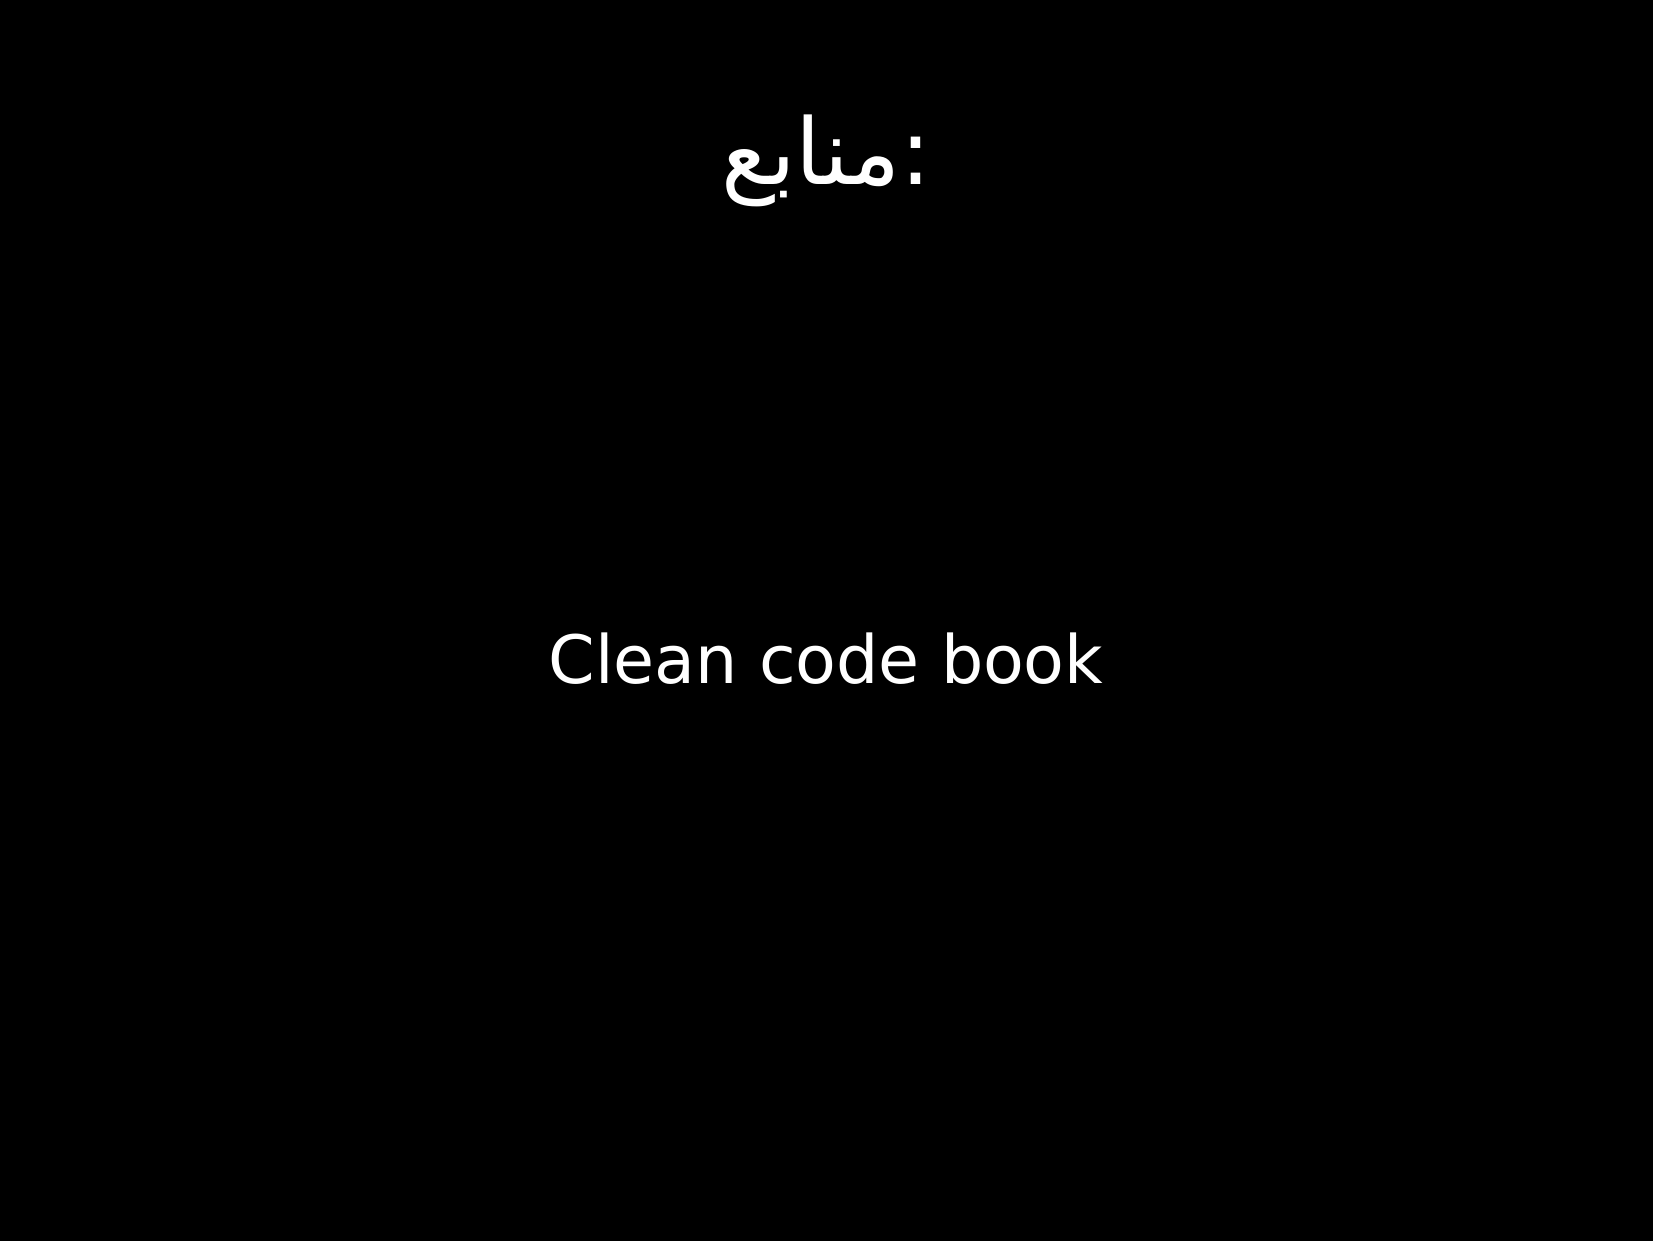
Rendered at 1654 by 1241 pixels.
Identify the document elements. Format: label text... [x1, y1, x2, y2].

title منابع: [82, 56, 1571, 250]
subtitle Clean code book [82, 297, 1571, 1102]
